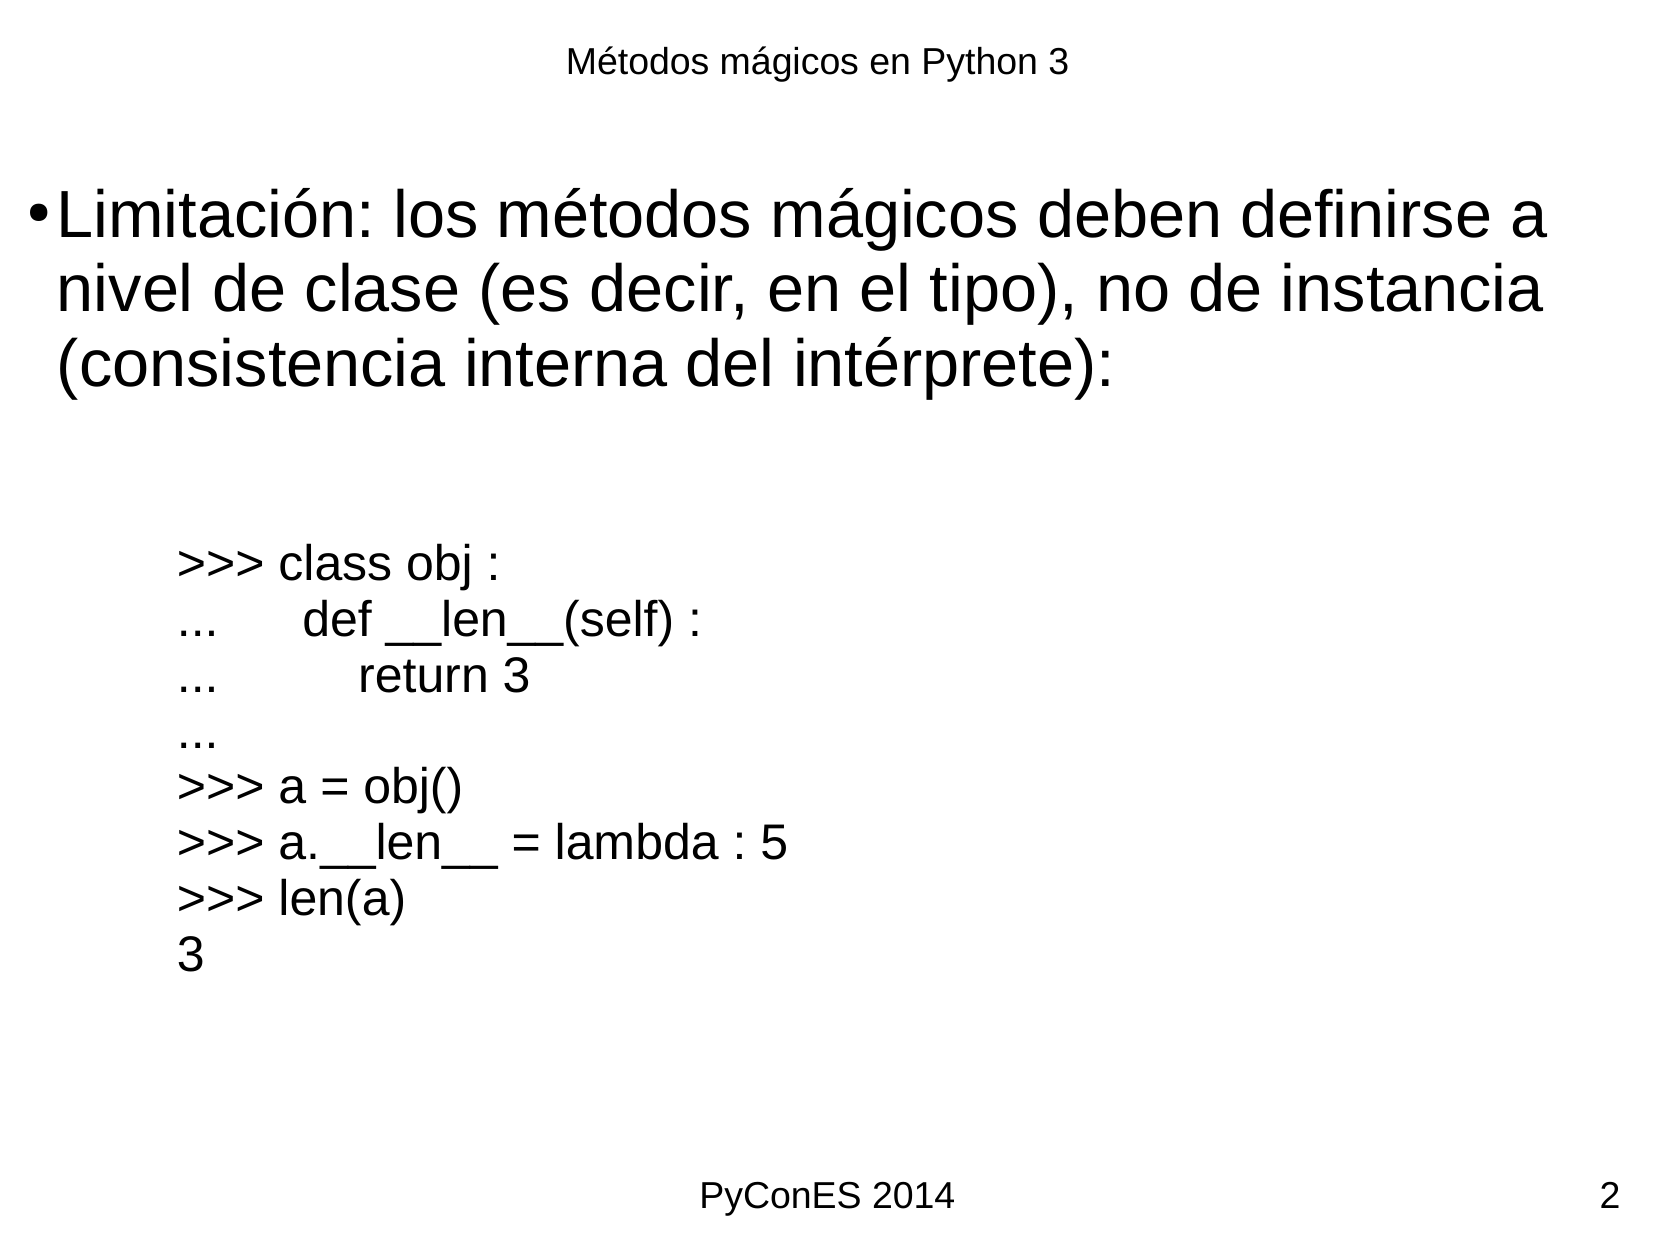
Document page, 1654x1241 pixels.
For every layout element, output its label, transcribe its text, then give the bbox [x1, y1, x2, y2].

text_box 2 [1455, 1166, 1636, 1224]
text_box PyConES 2014 [30, 1166, 1455, 1224]
subtitle Limitación: los métodos mágicos deben definirse a nivel de clase (es decir, en el tipo), no de instancia (consistencia interna del intérprete): >>> class obj : ... def __len__(self) : ... return 3 ... >>> a = obj() >>> a.__len__ = lambda : 5 >>> len(a) 3 [26, 91, 1621, 1201]
text_box Métodos mágicos en Python 3 [15, 33, 1621, 91]
